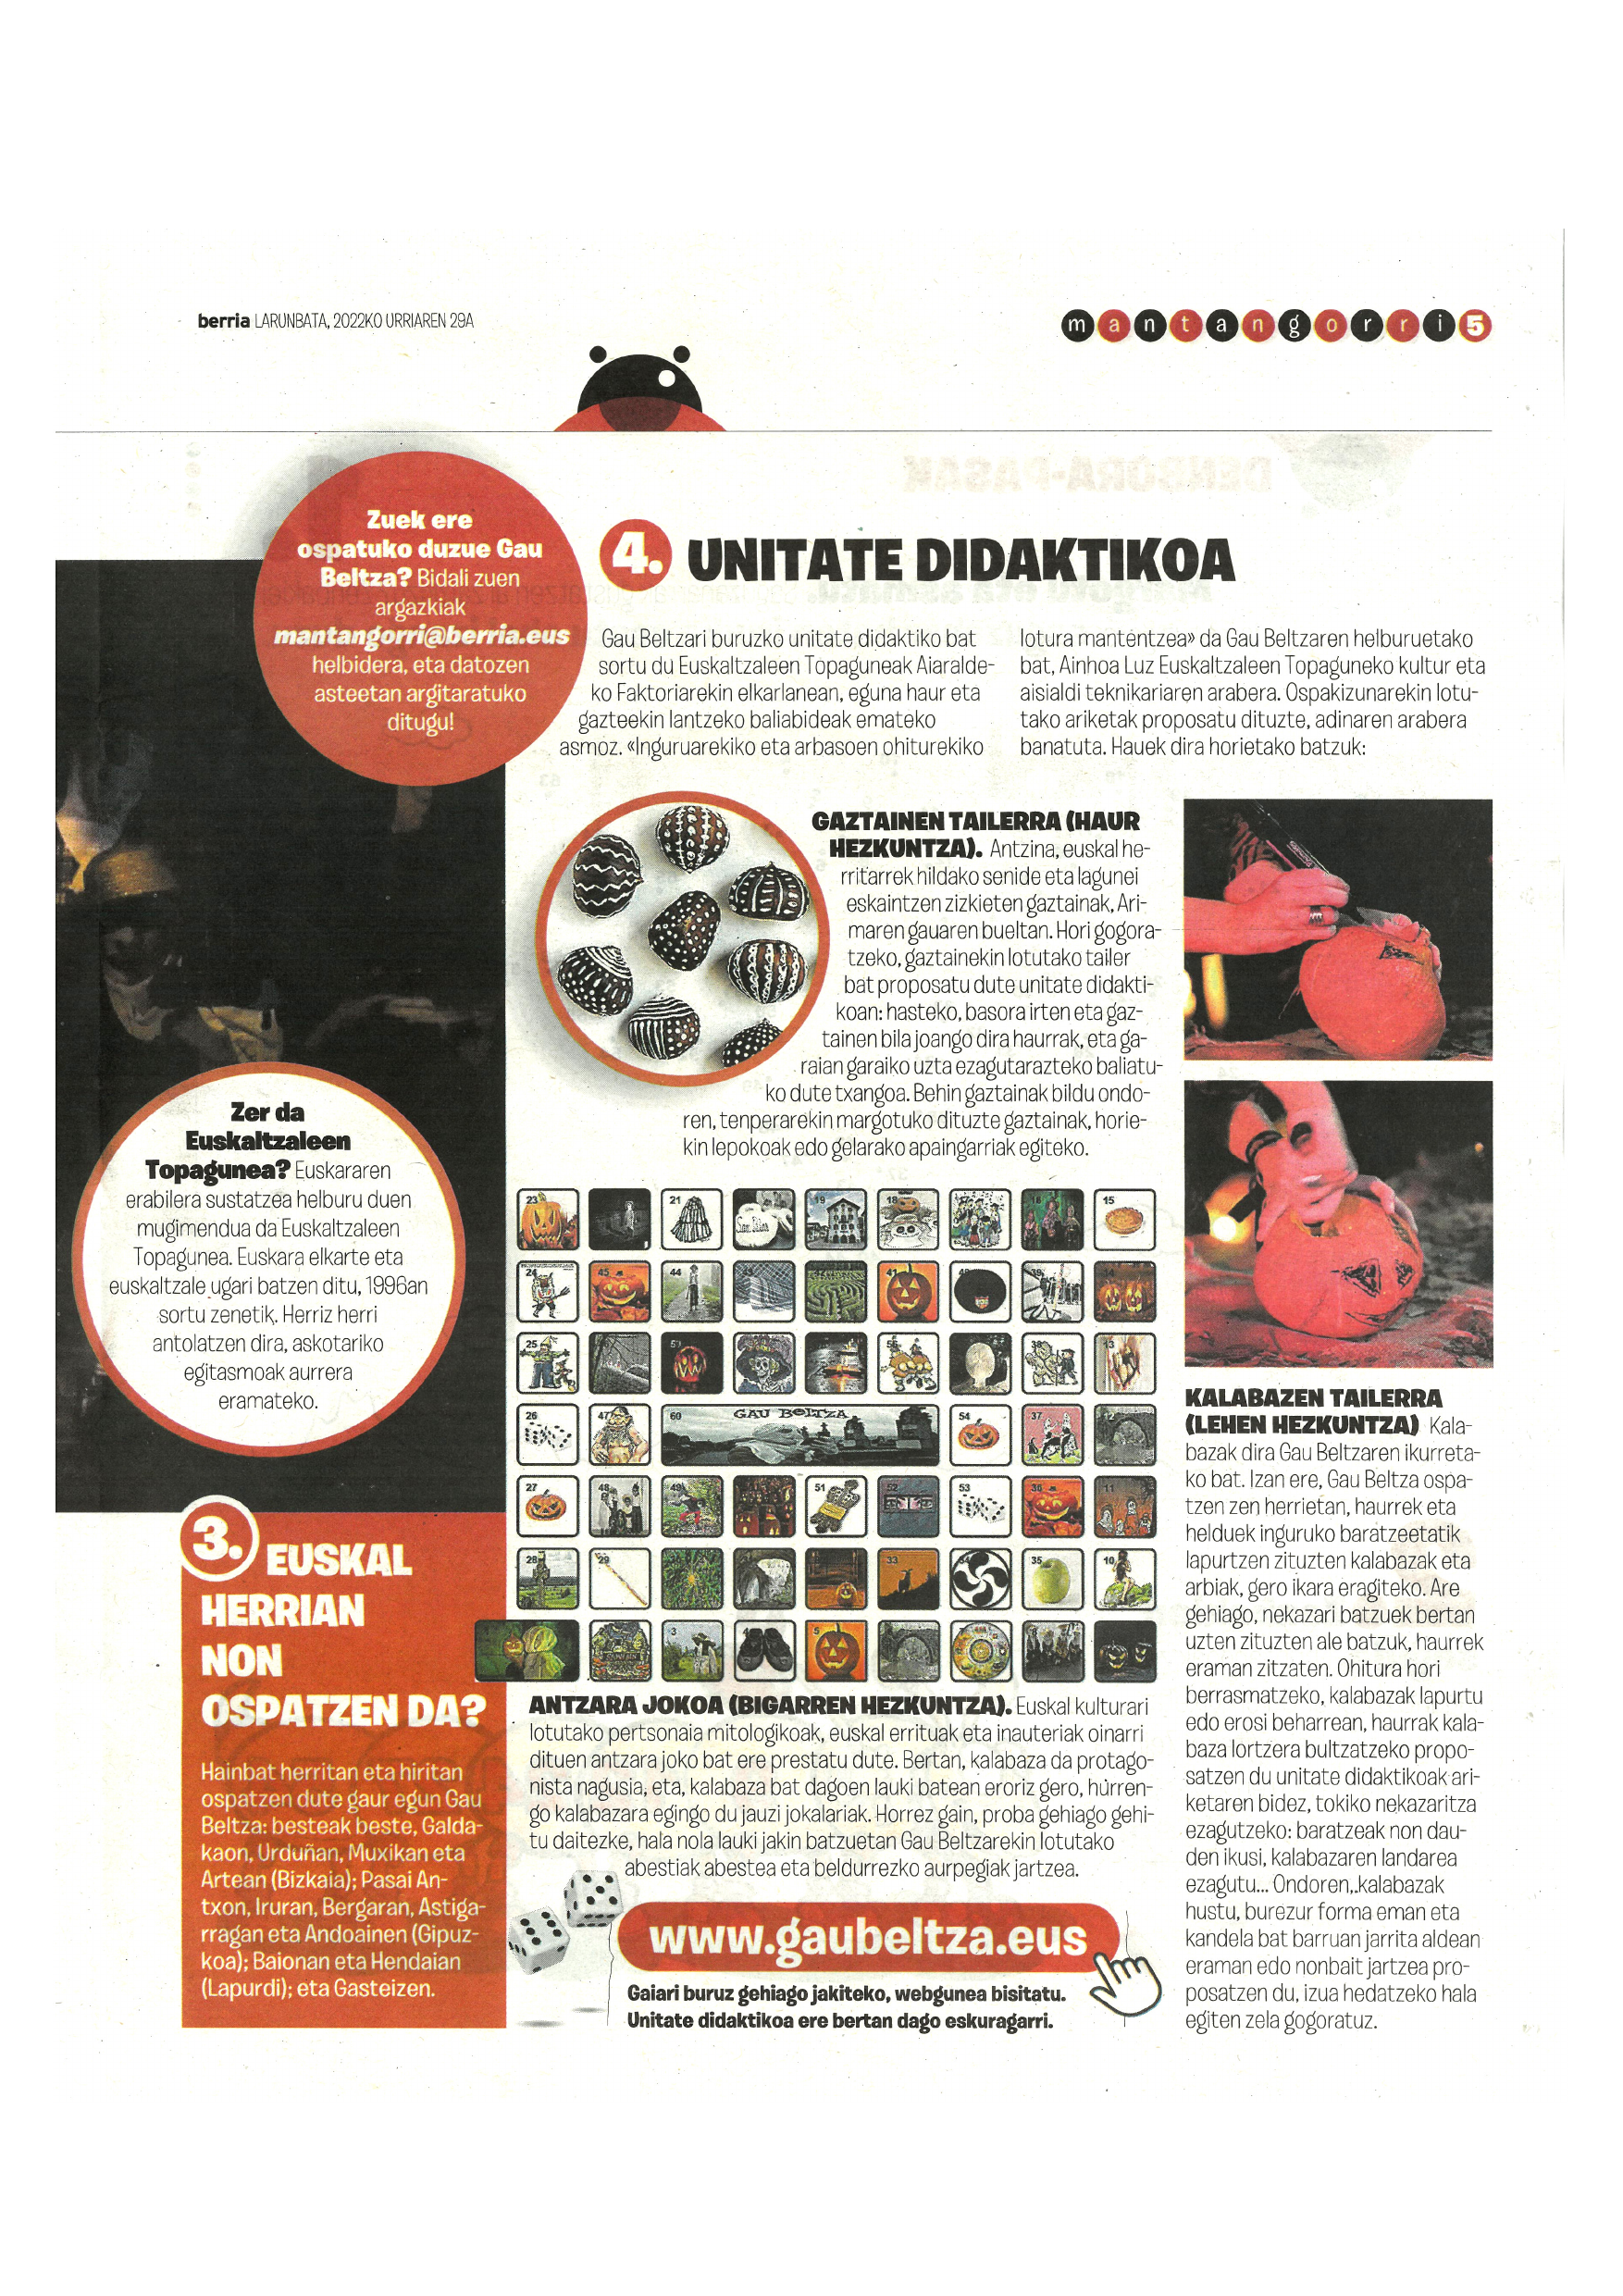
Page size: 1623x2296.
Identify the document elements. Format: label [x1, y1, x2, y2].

picture [53, 229, 1567, 2103]
